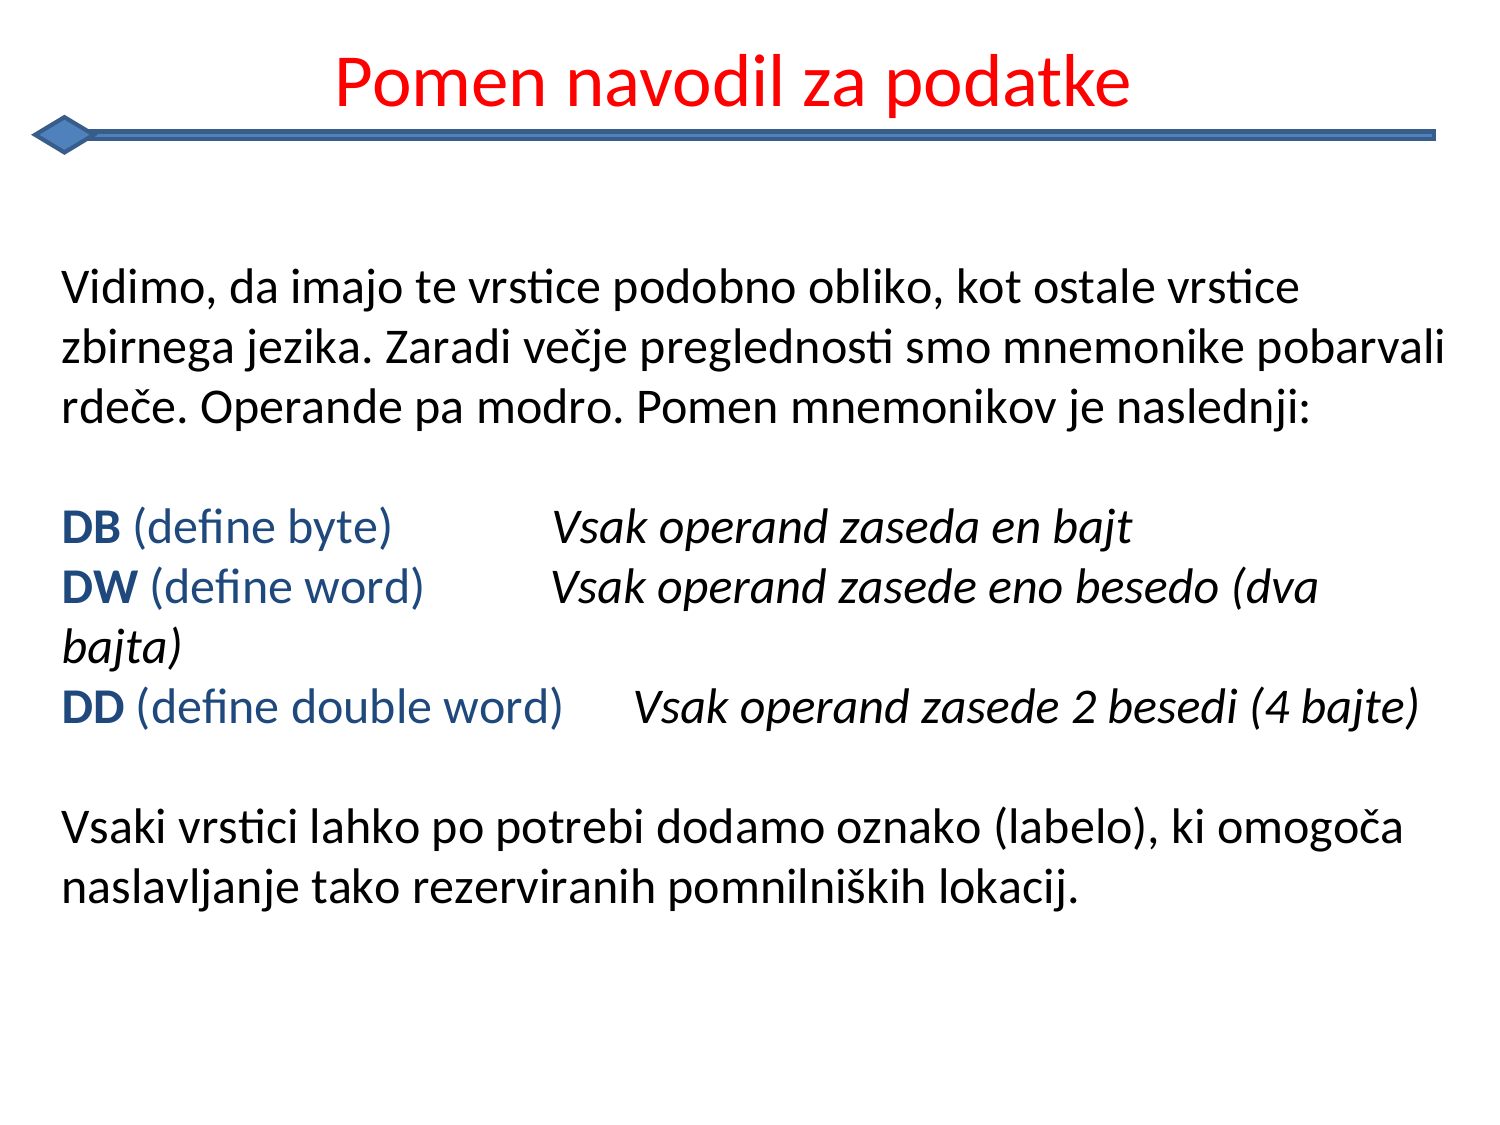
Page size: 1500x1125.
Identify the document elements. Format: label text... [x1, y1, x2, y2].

text_box Vidimo, da imajo te vrstice podobno obliko, kot ostale vrstice zbirnega jezika. Zaradi večje preglednosti smo mnemonike pobarvali rdeče. Operande pa modro. Pomen mnemonikov je naslednji: DB (define byte) Vsak operand zaseda en bajt DW (define word) Vsak operand zasede eno besedo (dva bajta) DD (define double word) Vsak operand zasede 2 besedi (4 bajte) Vsaki vrstici lahko po potrebi dodamo oznako (labelo), ki omogoča naslavljanje tako rezerviranih pomnilniških lokacij. [46, 246, 1465, 982]
title Pomen navodil za podatke [58, 0, 1409, 153]
